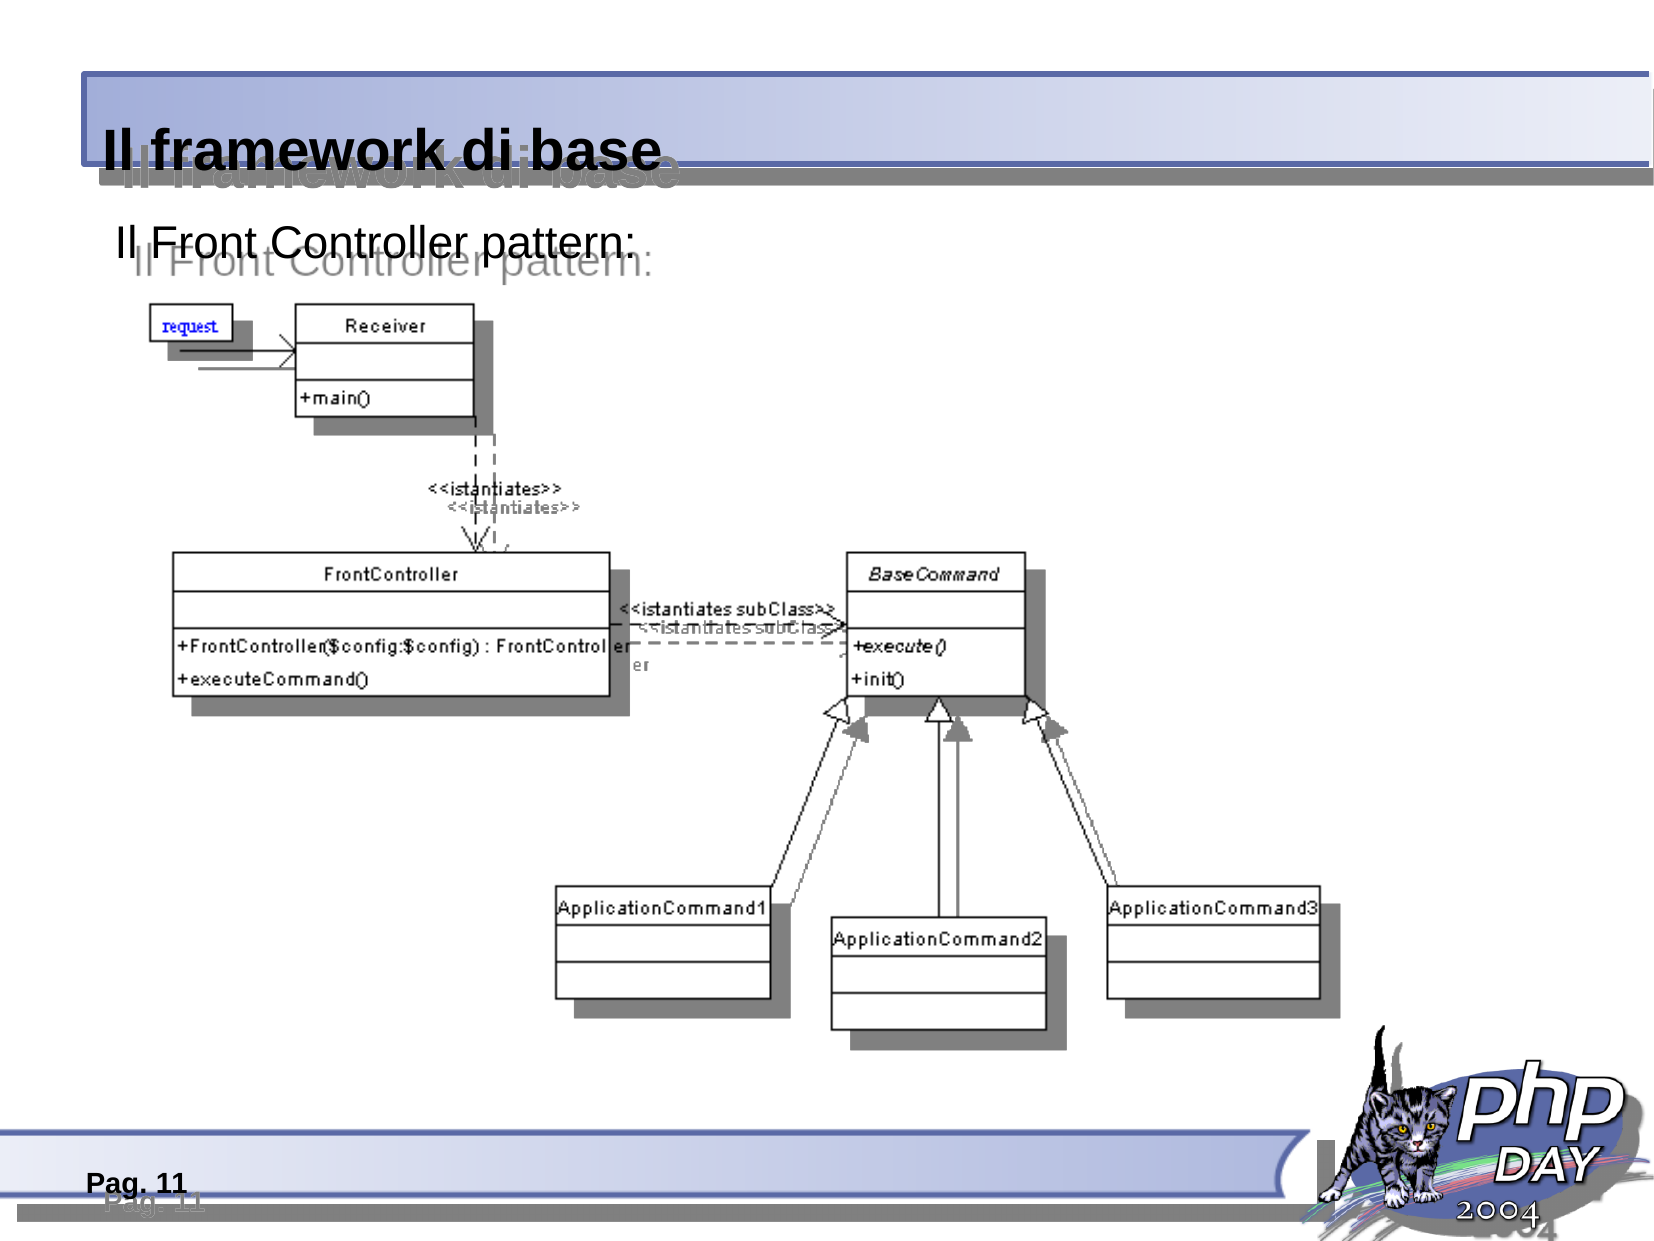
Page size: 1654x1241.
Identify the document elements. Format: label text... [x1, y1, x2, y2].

picture [126, 1180, 133, 1190]
picture [110, 1195, 117, 1201]
picture [0, 1025, 1652, 1233]
text_box Il framework di base [102, 85, 1394, 155]
picture [142, 296, 1329, 1039]
text_box Il Front Controller pattern: [99, 217, 1620, 987]
